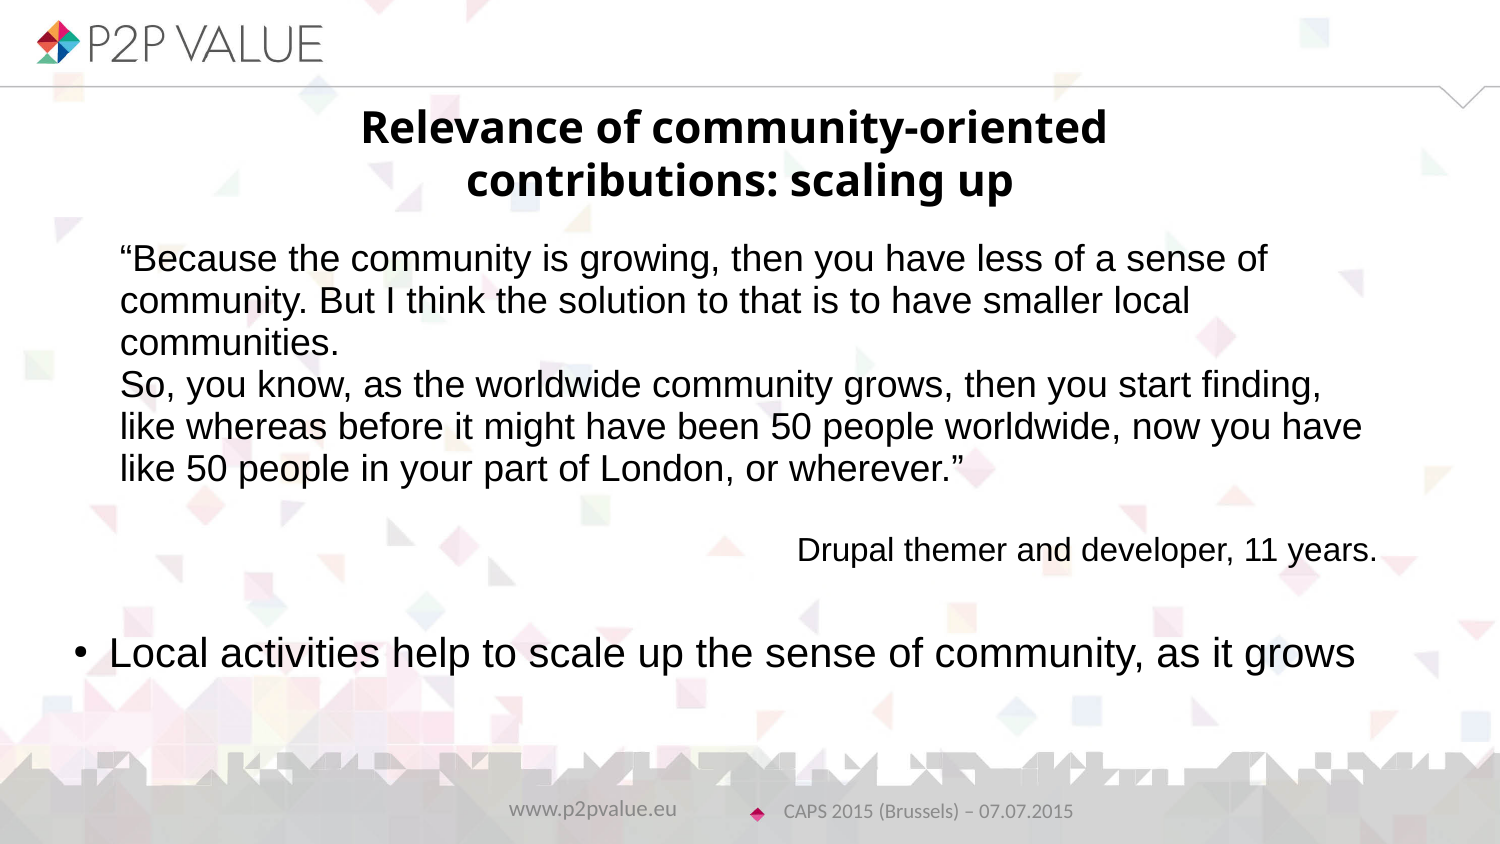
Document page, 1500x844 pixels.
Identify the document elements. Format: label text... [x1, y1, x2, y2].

picture [0, 213, 1500, 844]
picture [0, 0, 1500, 92]
title Relevance of community-oriented contributions: scaling up [0, 92, 1500, 213]
text_box Local activities help to scale up the sense of community, as it grows [60, 600, 1500, 766]
text_box “Because the community is growing, then you have less of a sense of community. But I think the solution to that is to have smaller local communities. So, you know, as the worldwide community grows, then you start finding, like whereas before it might have been 50 people worldwide, now you have like 50 people in your part of London, or wherever.” Drupal themer and developer, 11 years. [105, 230, 1394, 600]
text_box www.p2pvalue.eu [502, 786, 721, 827]
text_box CAPS 2015 (Brussels) – 07.07.2015 [770, 787, 1463, 833]
